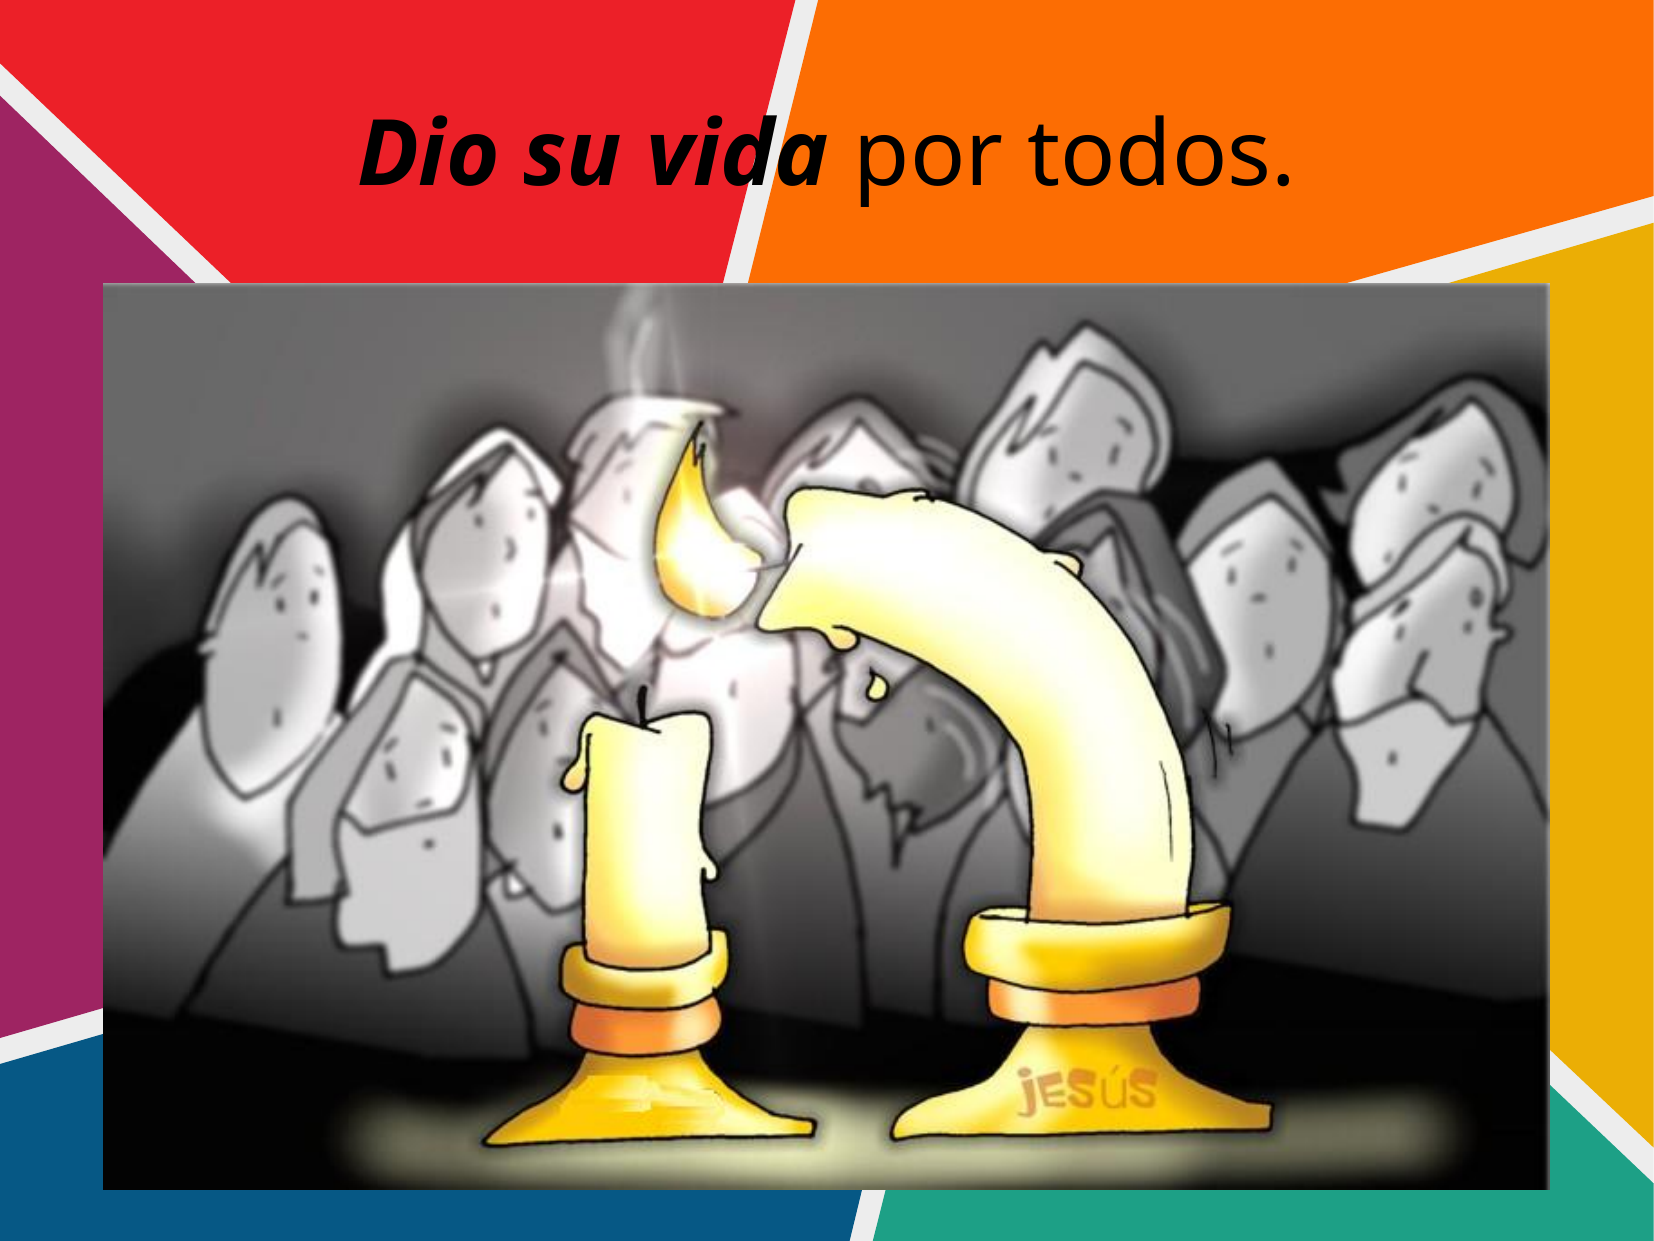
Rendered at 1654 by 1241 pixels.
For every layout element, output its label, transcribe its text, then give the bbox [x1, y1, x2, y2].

picture [103, 283, 1550, 1190]
title Dio su vida por todos. [82, 47, 1571, 252]
